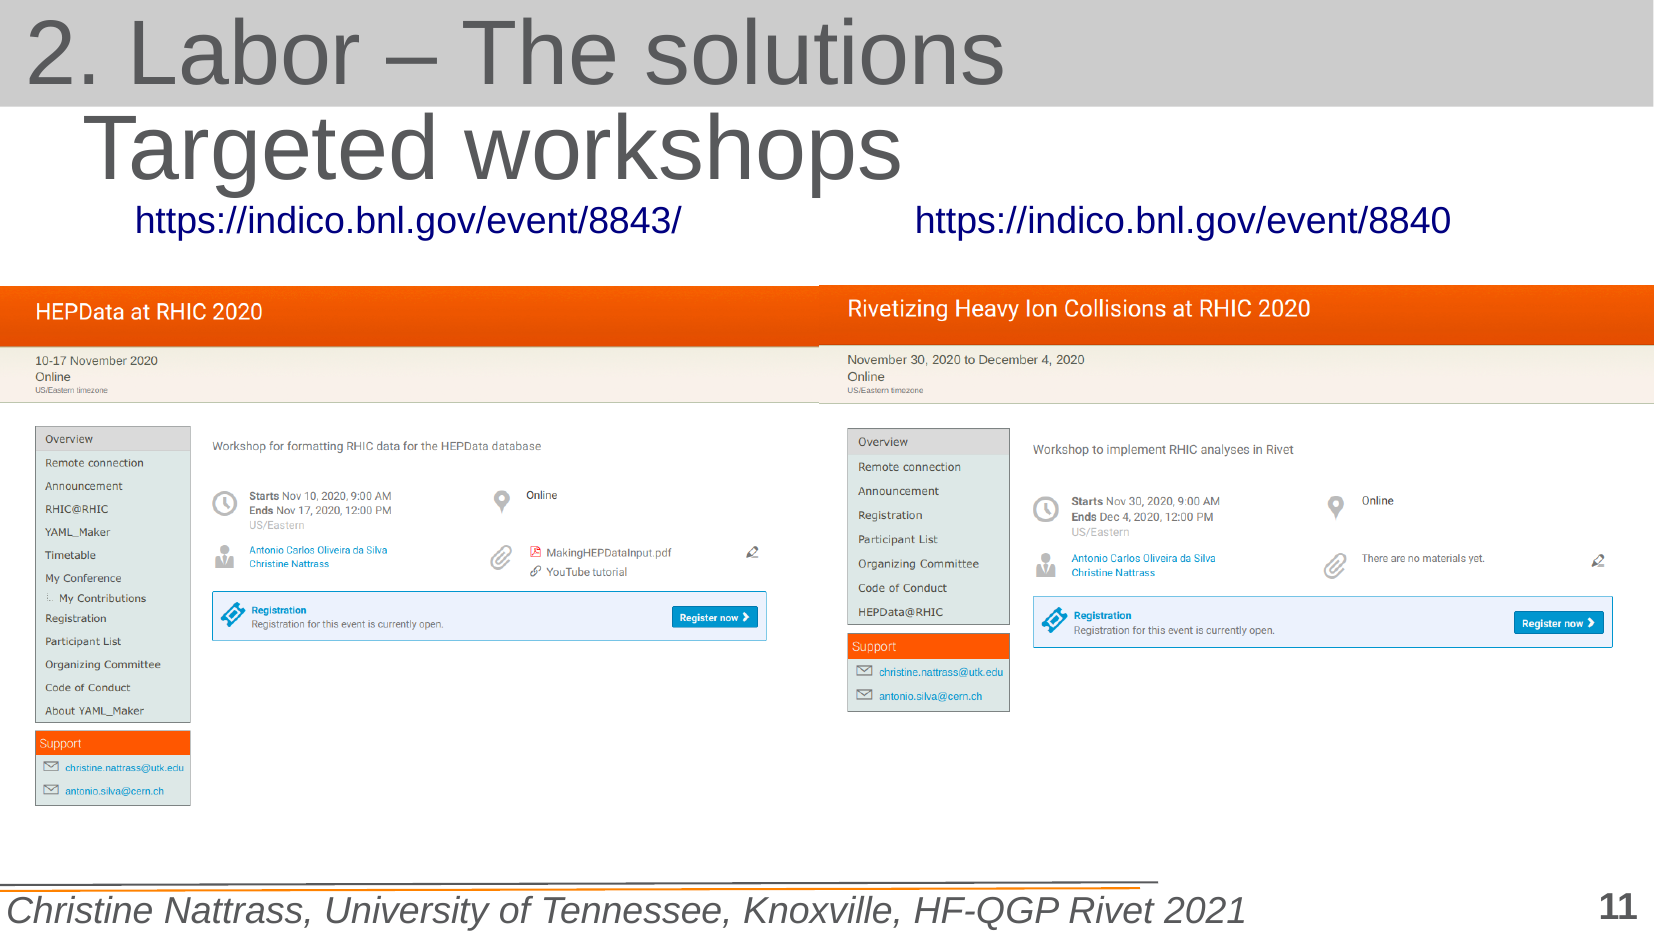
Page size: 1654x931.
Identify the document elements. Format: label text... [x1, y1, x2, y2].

title 2. Labor – The solutions [0, 0, 1654, 107]
picture [0, 285, 1654, 868]
title Targeted workshops [82, 107, 1571, 200]
text_box https://indico.bnl.gov/event/8840 [900, 192, 1467, 250]
text_box https://indico.bnl.gov/event/8843/ [120, 192, 697, 250]
